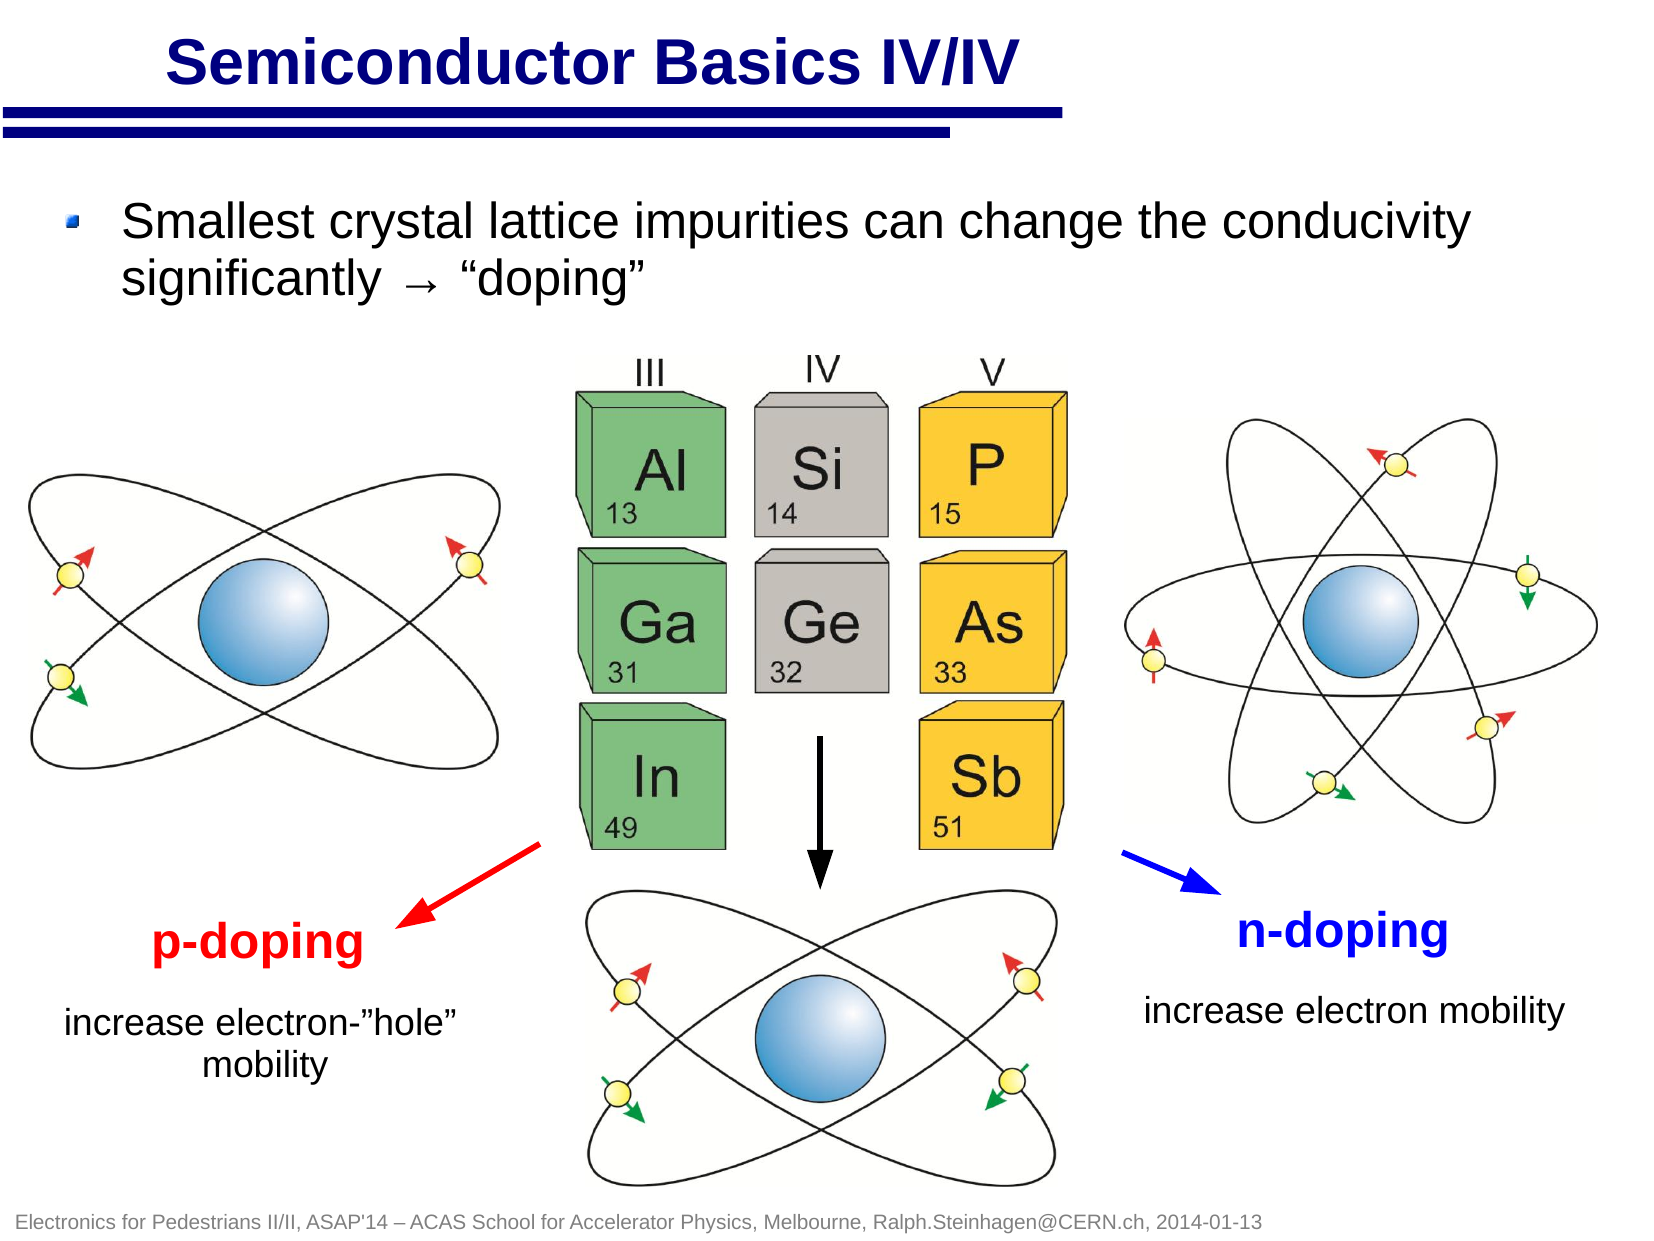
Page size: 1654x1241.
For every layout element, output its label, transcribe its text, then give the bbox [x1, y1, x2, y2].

list Smallest crystal lattice impurities can change the conducivity significantly → “doping” [65, 192, 1628, 1205]
picture [28, 473, 501, 770]
title Semiconductor Basics IV/IV [165, 0, 1323, 124]
picture [585, 889, 1058, 1187]
text_box increase electron-”hole” mobility [48, 994, 482, 1093]
text_box increase electron mobility [1128, 982, 1580, 1040]
text_box n-doping [1221, 894, 1518, 966]
picture [575, 355, 1068, 850]
picture [1124, 418, 1598, 824]
text_box p-doping [136, 906, 432, 977]
